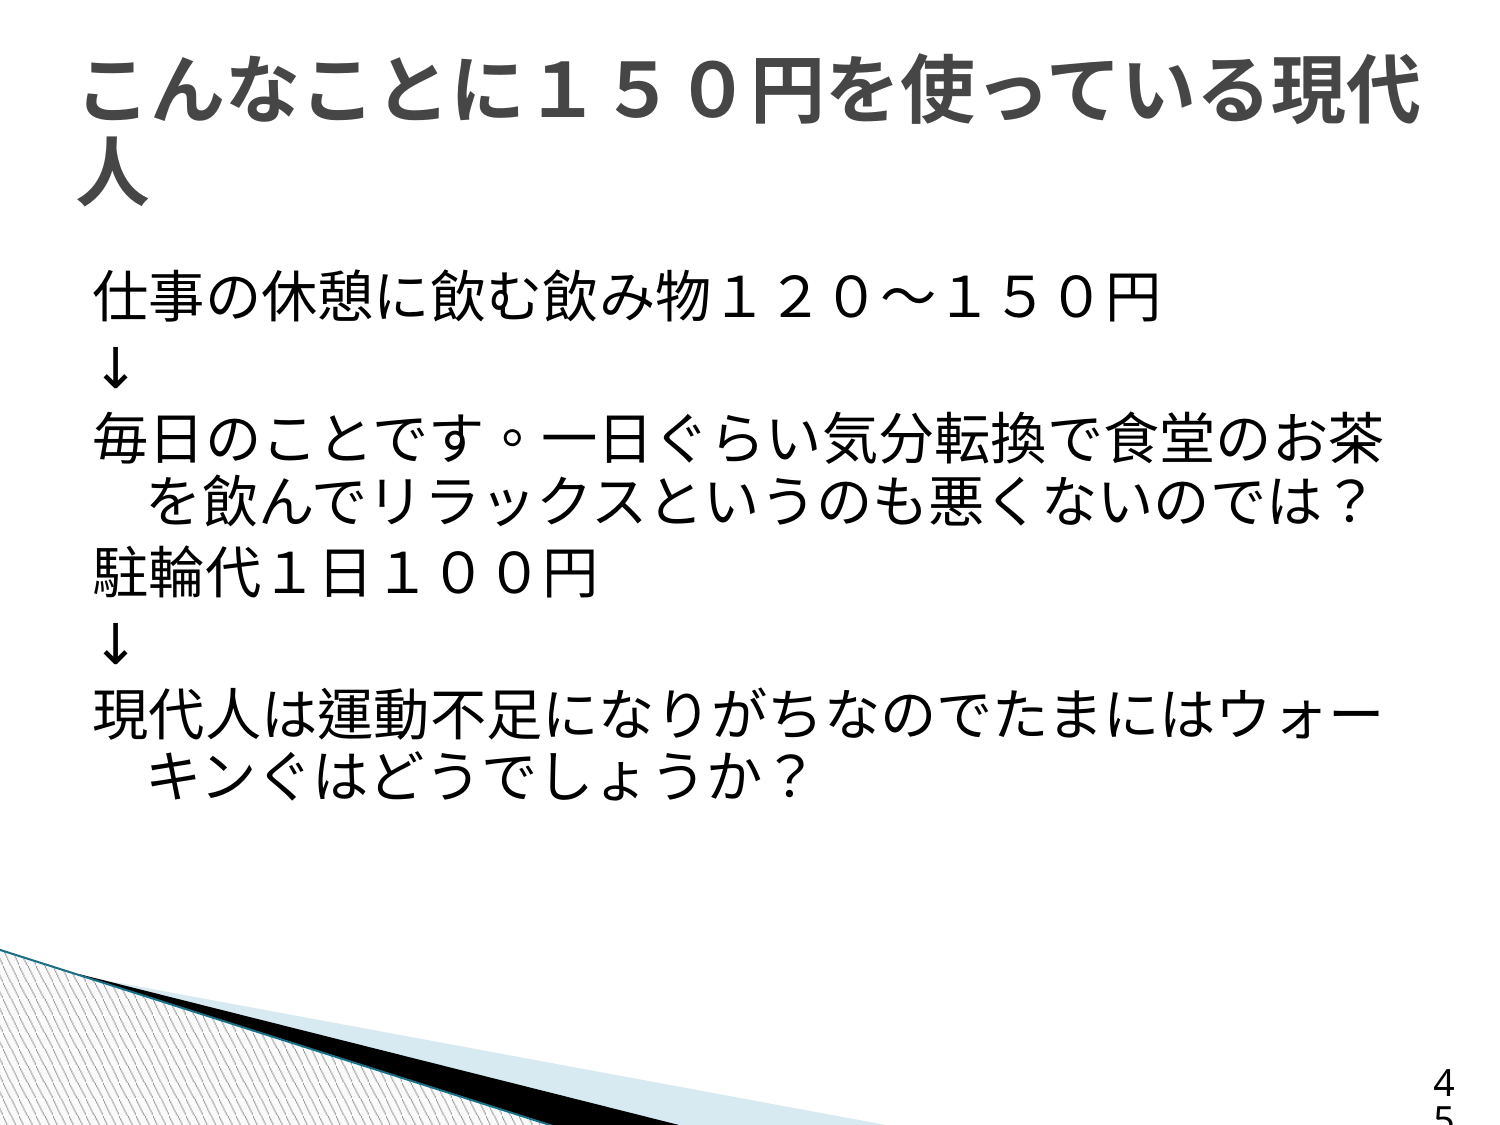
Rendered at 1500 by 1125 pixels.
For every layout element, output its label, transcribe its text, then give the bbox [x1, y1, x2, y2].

title こんなことに１５０円を使っている現代人 [75, 45, 1425, 233]
picture [0, 952, 543, 1125]
list 仕事の休憩に飲む飲み物１２０～１５０円 ↓ 毎日のことです。一日ぐらい気分転換で食堂のお茶を飲んでリラックスというのも悪くないのでは？ 駐輪代１日１００円 ↓ 現代人は運動不足になりがちなのでたまにはウォーキンぐはどうでしょうか？ [75, 262, 1425, 1011]
